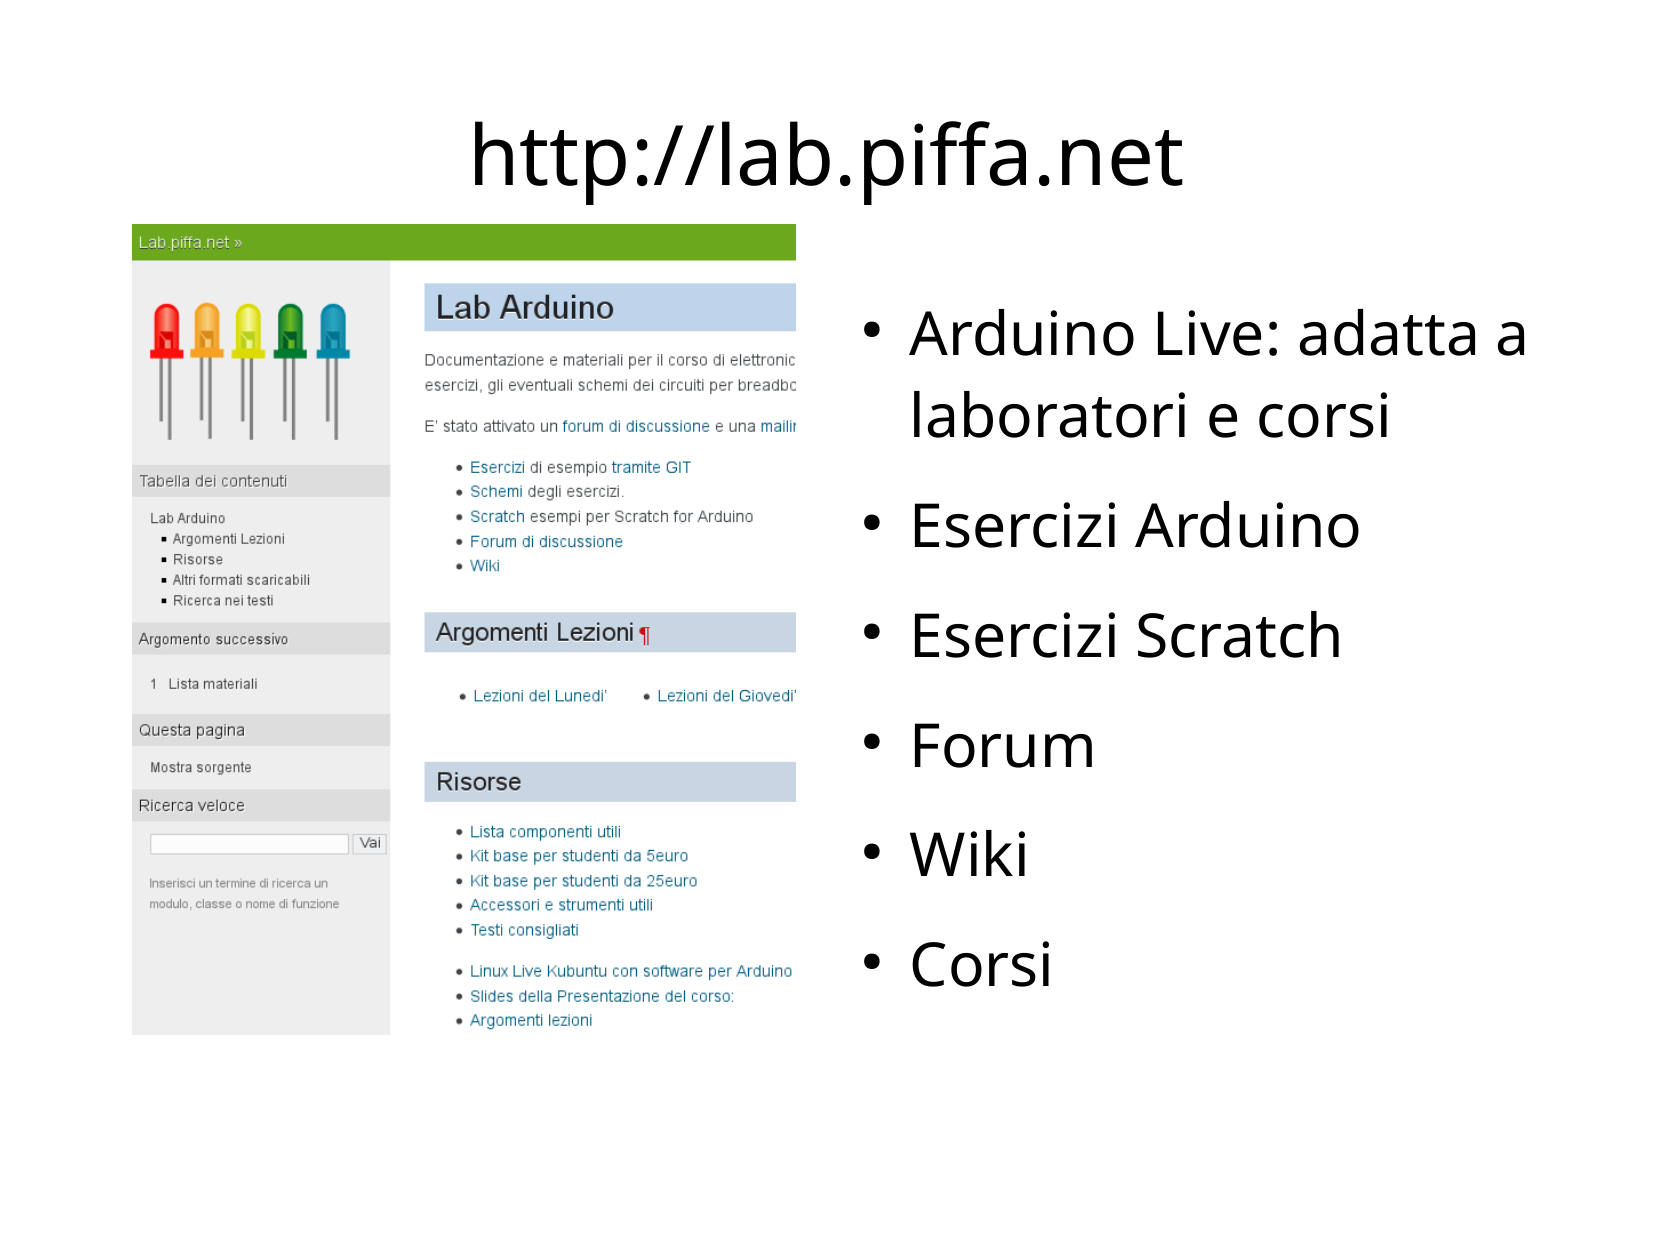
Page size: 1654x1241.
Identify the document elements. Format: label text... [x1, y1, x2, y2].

title http://lab.piffa.net [82, 49, 1571, 257]
list Arduino Live: adatta a laboratori e corsi Esercizi Arduino Esercizi Scratch Forum Wiki Corsi [845, 290, 1572, 1010]
picture [132, 224, 796, 1036]
